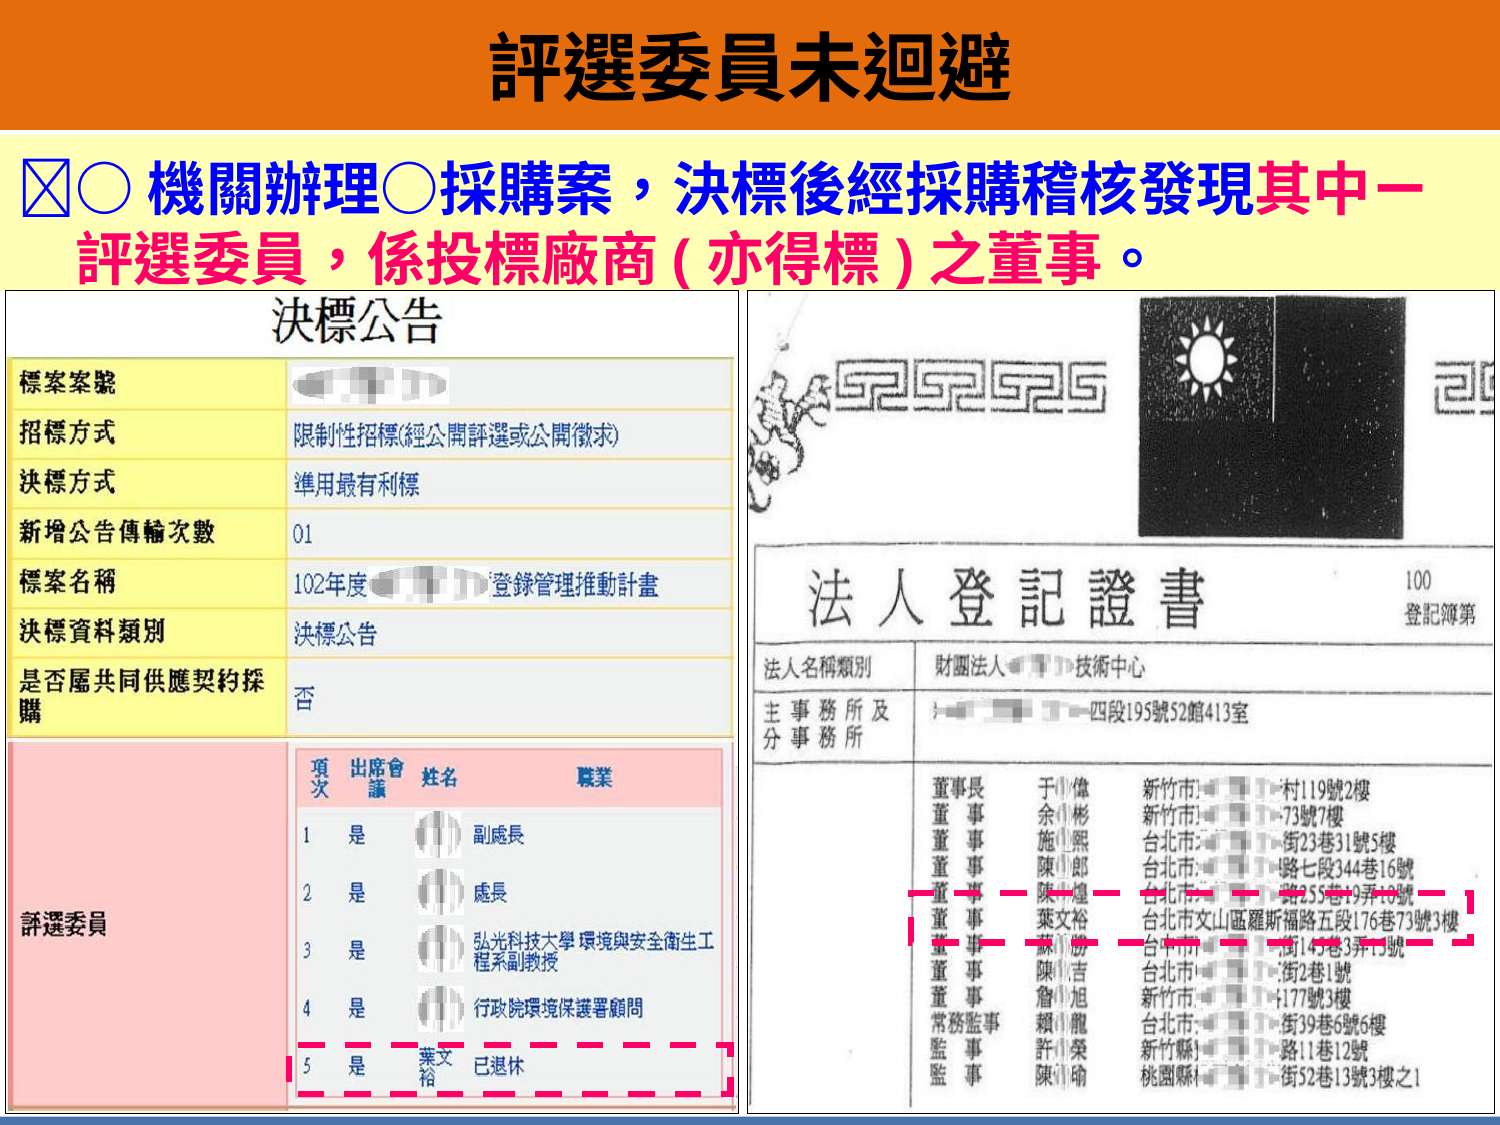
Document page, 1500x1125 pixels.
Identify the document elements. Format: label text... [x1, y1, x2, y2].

picture [747, 290, 1495, 1114]
text_box ○機關辦理○採購案，決標後經採購稽核發現其中ㄧ評選委員，係投標廠商(亦得標)之董事。 [0, 134, 1500, 291]
text_box [0, 1116, 1500, 1125]
text_box 評選委員未迴避 [0, 0, 1500, 130]
picture [5, 290, 739, 1114]
